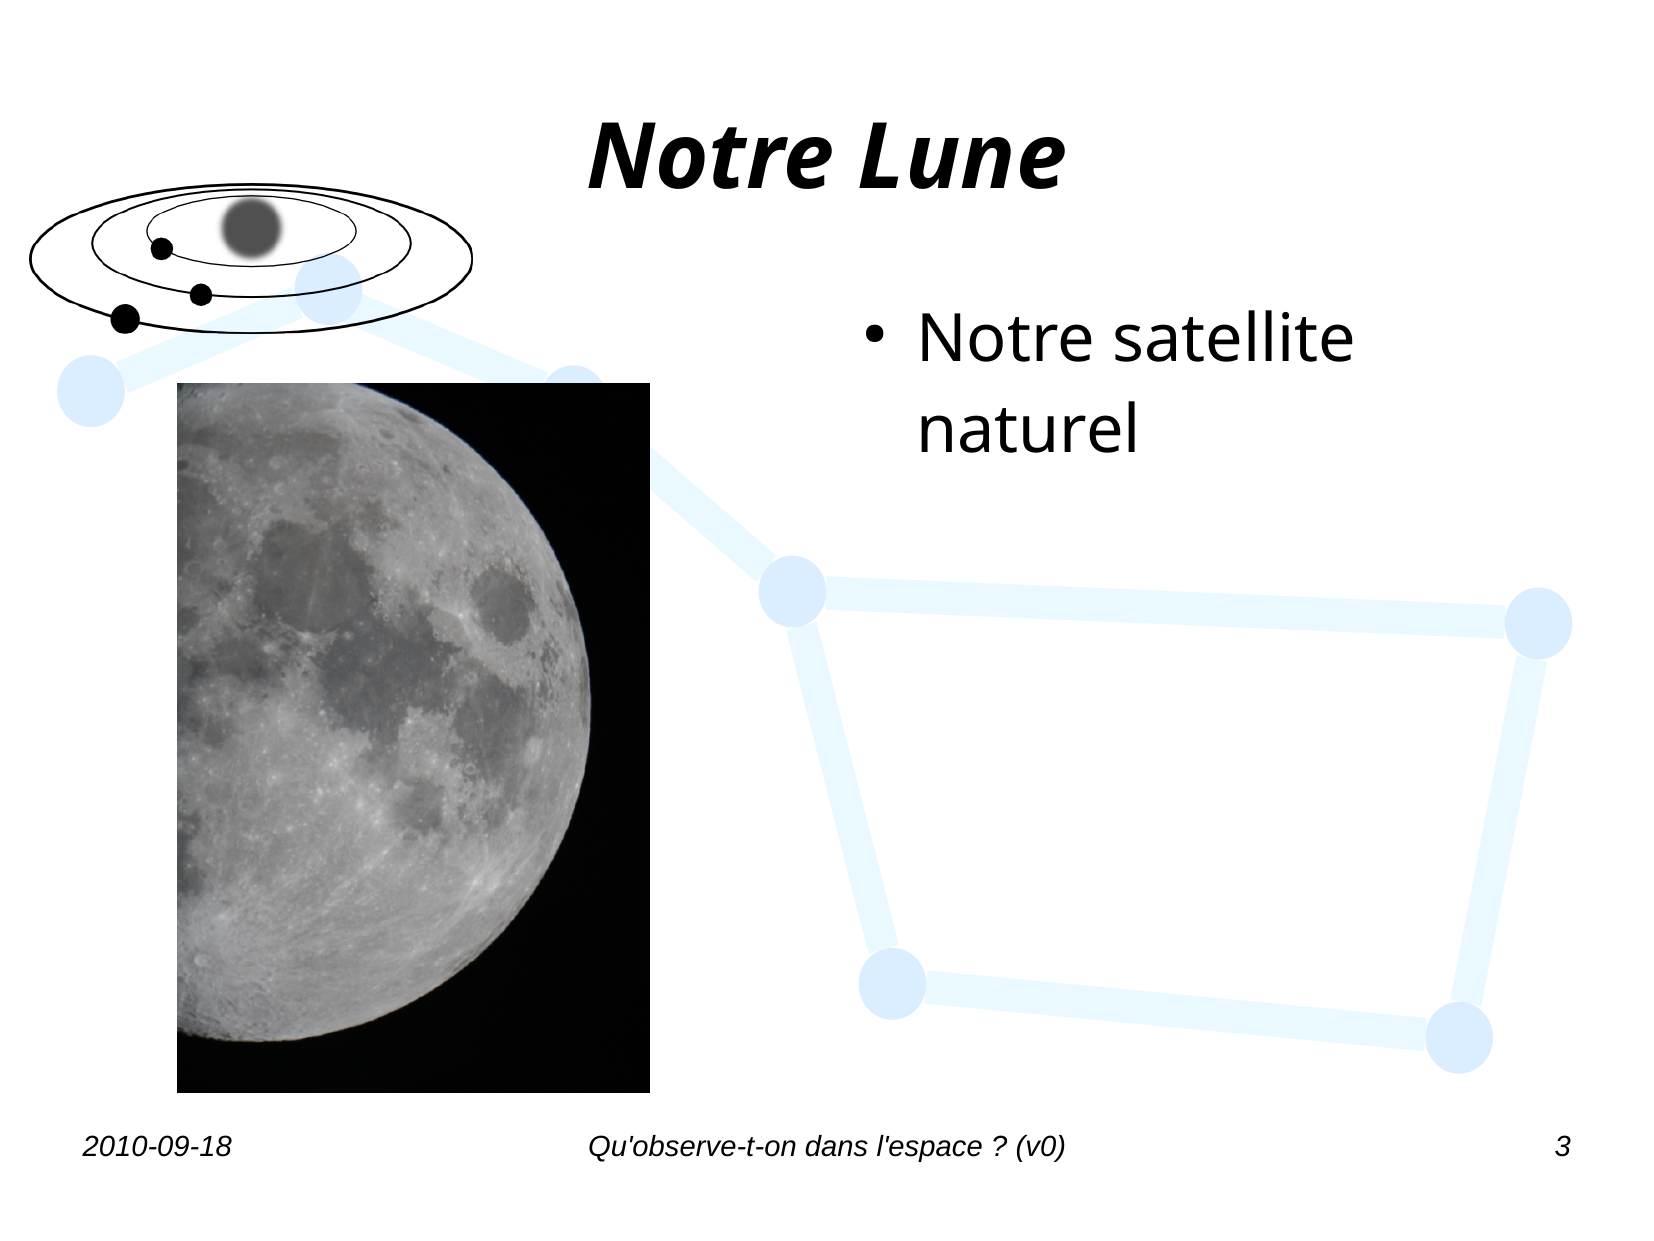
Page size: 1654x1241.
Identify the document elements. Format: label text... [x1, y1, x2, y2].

list Notre satellite naturel [845, 290, 1572, 1109]
picture [29, 183, 473, 334]
picture [177, 383, 650, 1093]
title Notre Lune [82, 56, 1571, 250]
